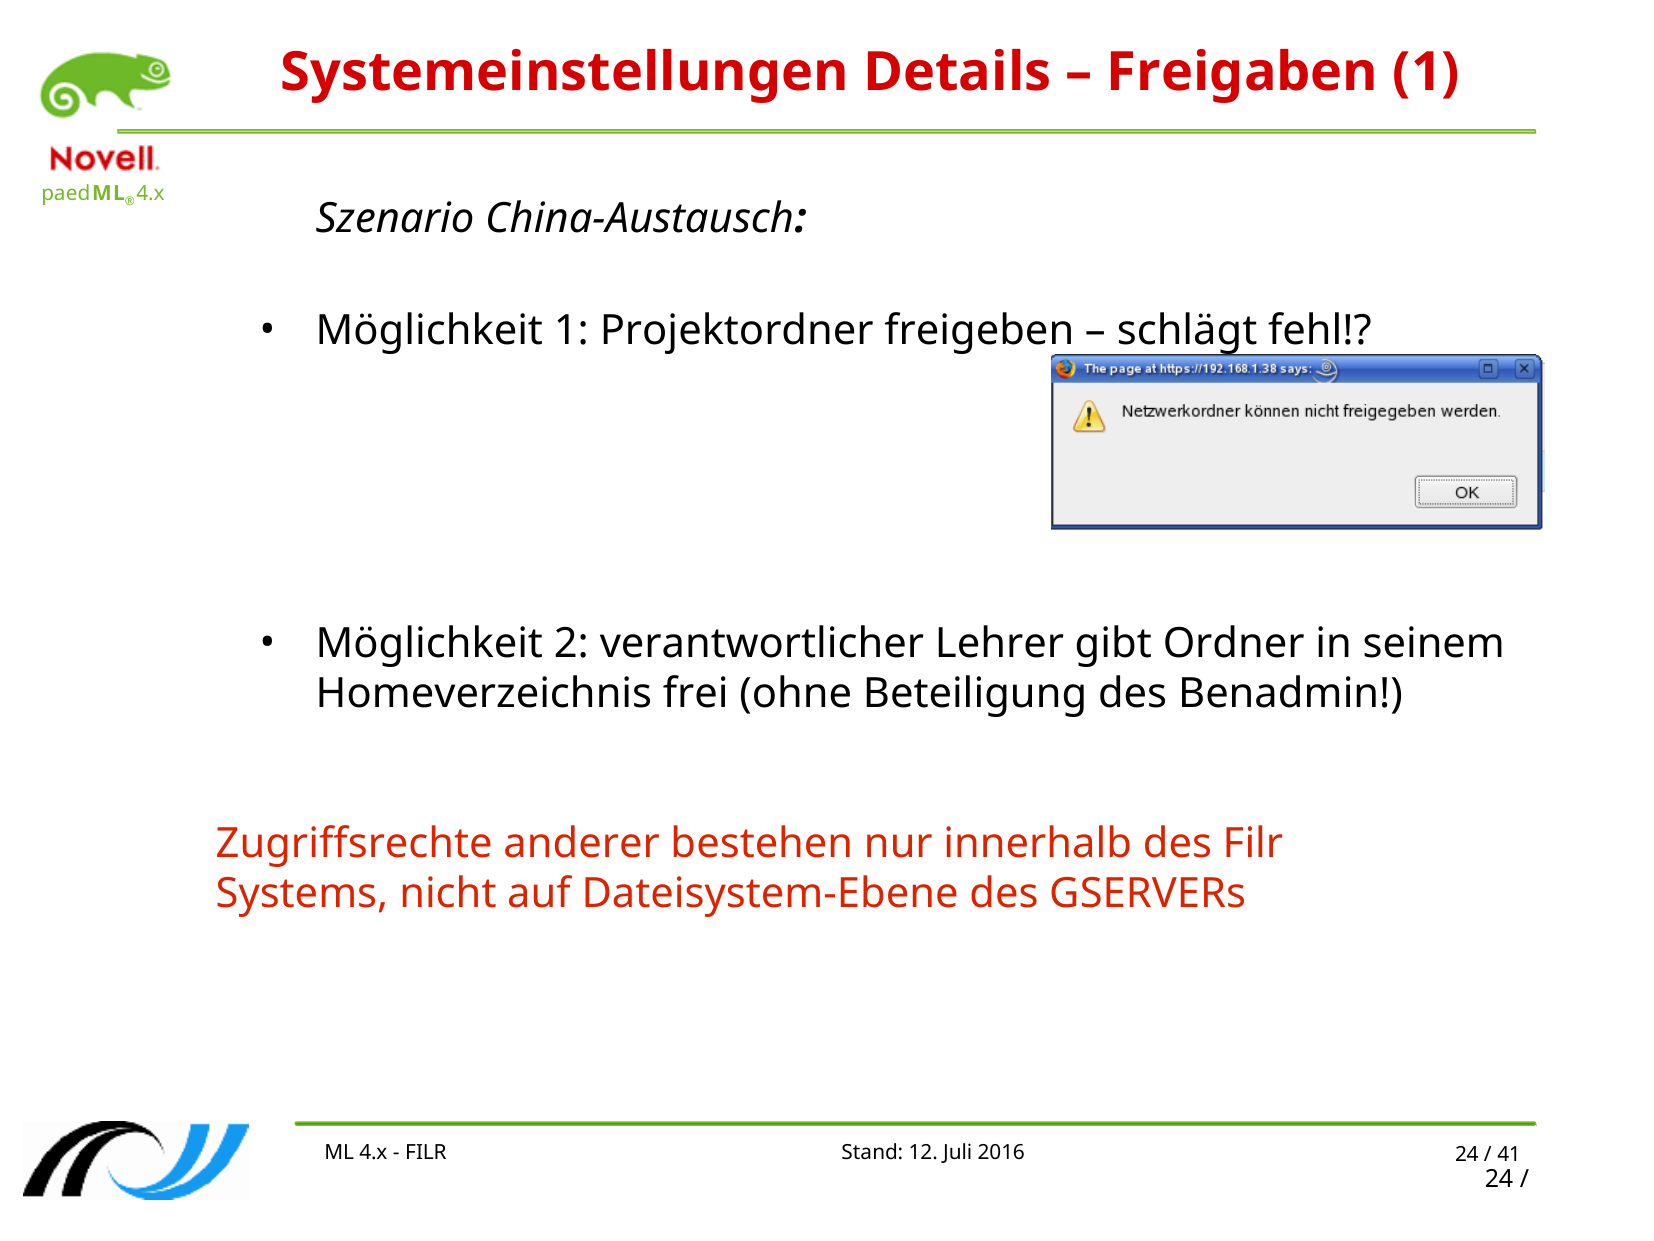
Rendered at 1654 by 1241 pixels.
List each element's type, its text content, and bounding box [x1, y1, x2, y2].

picture [26, 35, 184, 193]
picture [1051, 354, 1545, 531]
title Systemeinstellungen Details – Freigaben (1) [259, 4, 1534, 134]
text_box Zugriffsrechte anderer bestehen nur innerhalb des Filr Systems, nicht auf Dateisystem-Ebene des GSERVERs [200, 808, 1477, 969]
list Szenario China-Austausch: Möglichkeit 1: Projektordner freigeben – schlägt fehl!? Möglichkeit 2: verantwortlicher Lehrer gibt Ordner in seinem Homeverzeichnis frei (ohne Beteiligung des Benadmin!) [259, 190, 1536, 954]
picture [23, 1121, 249, 1200]
text_box <Foliennummer> / [1174, 1154, 1544, 1211]
